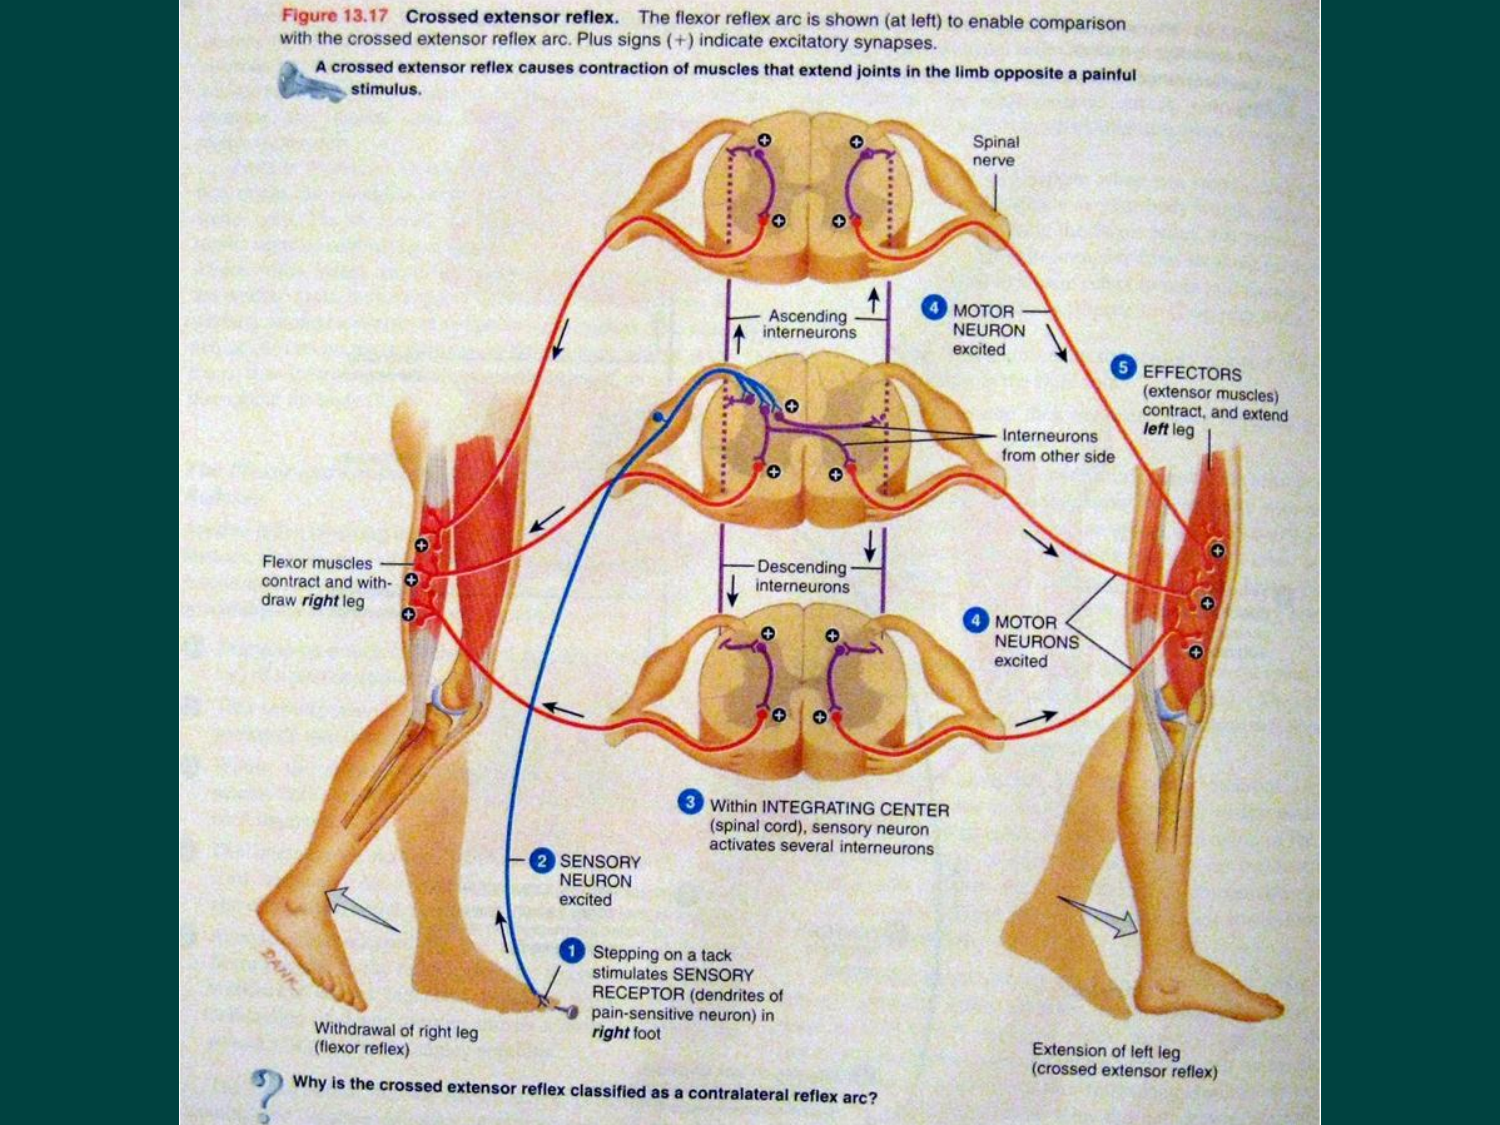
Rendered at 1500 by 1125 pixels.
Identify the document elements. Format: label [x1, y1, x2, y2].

picture [179, 0, 1321, 1125]
